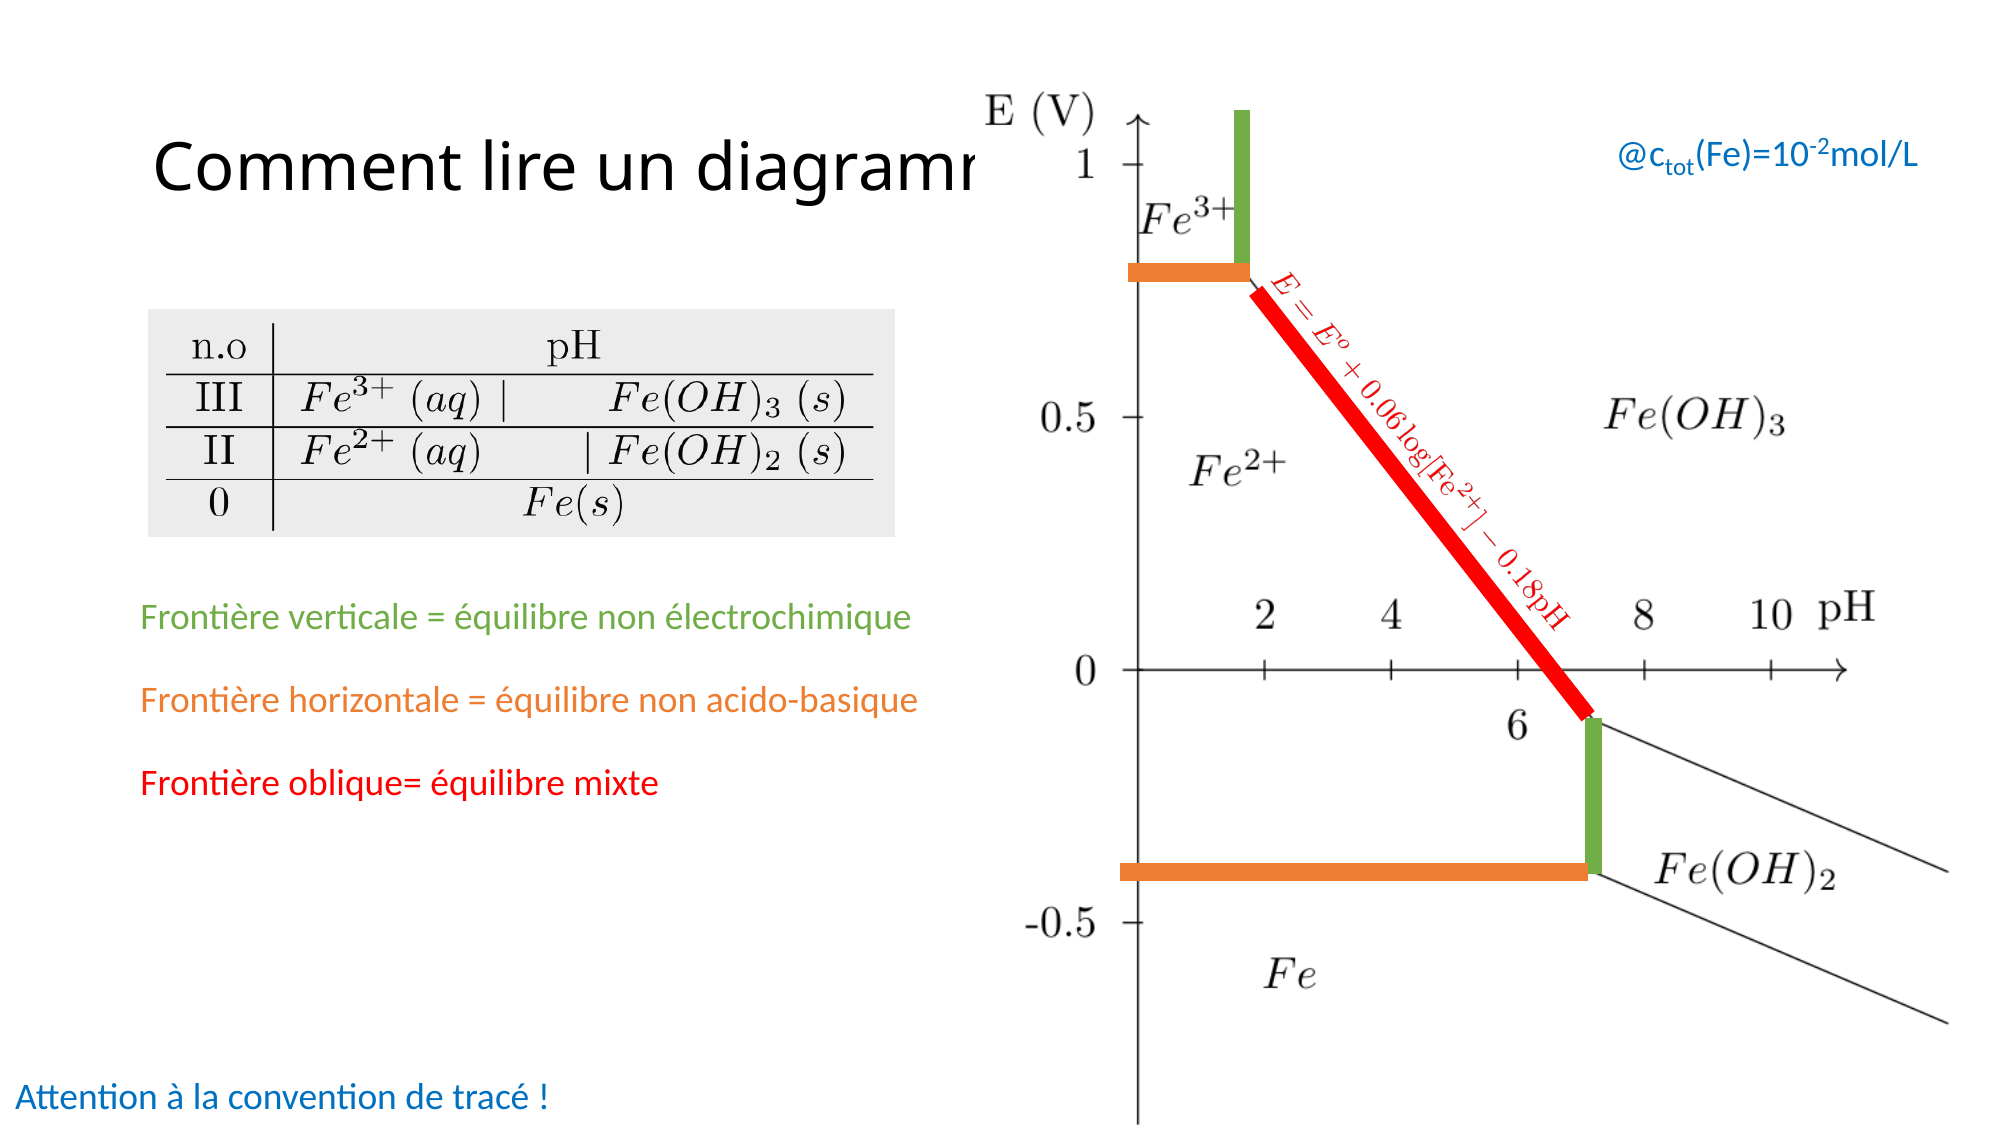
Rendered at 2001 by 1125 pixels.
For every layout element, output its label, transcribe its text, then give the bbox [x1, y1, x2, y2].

picture [975, 76, 2000, 1125]
text_box Frontière horizontale = équilibre non acido-basique [125, 667, 970, 729]
text_box [1129, 111, 1249, 281]
text_box [1121, 719, 1601, 880]
text_box Frontière oblique= équilibre mixte [125, 750, 970, 811]
text_box Attention à la convention de tracé ! [0, 1064, 596, 1125]
picture [148, 309, 895, 537]
text_box @ctot(Fe)=10-2mol/L [1600, 120, 1983, 182]
title Comment lire un diagramme [137, 59, 1863, 278]
text_box Frontière verticale = équilibre non électrochimique [125, 584, 970, 646]
text_box [1250, 287, 1594, 720]
